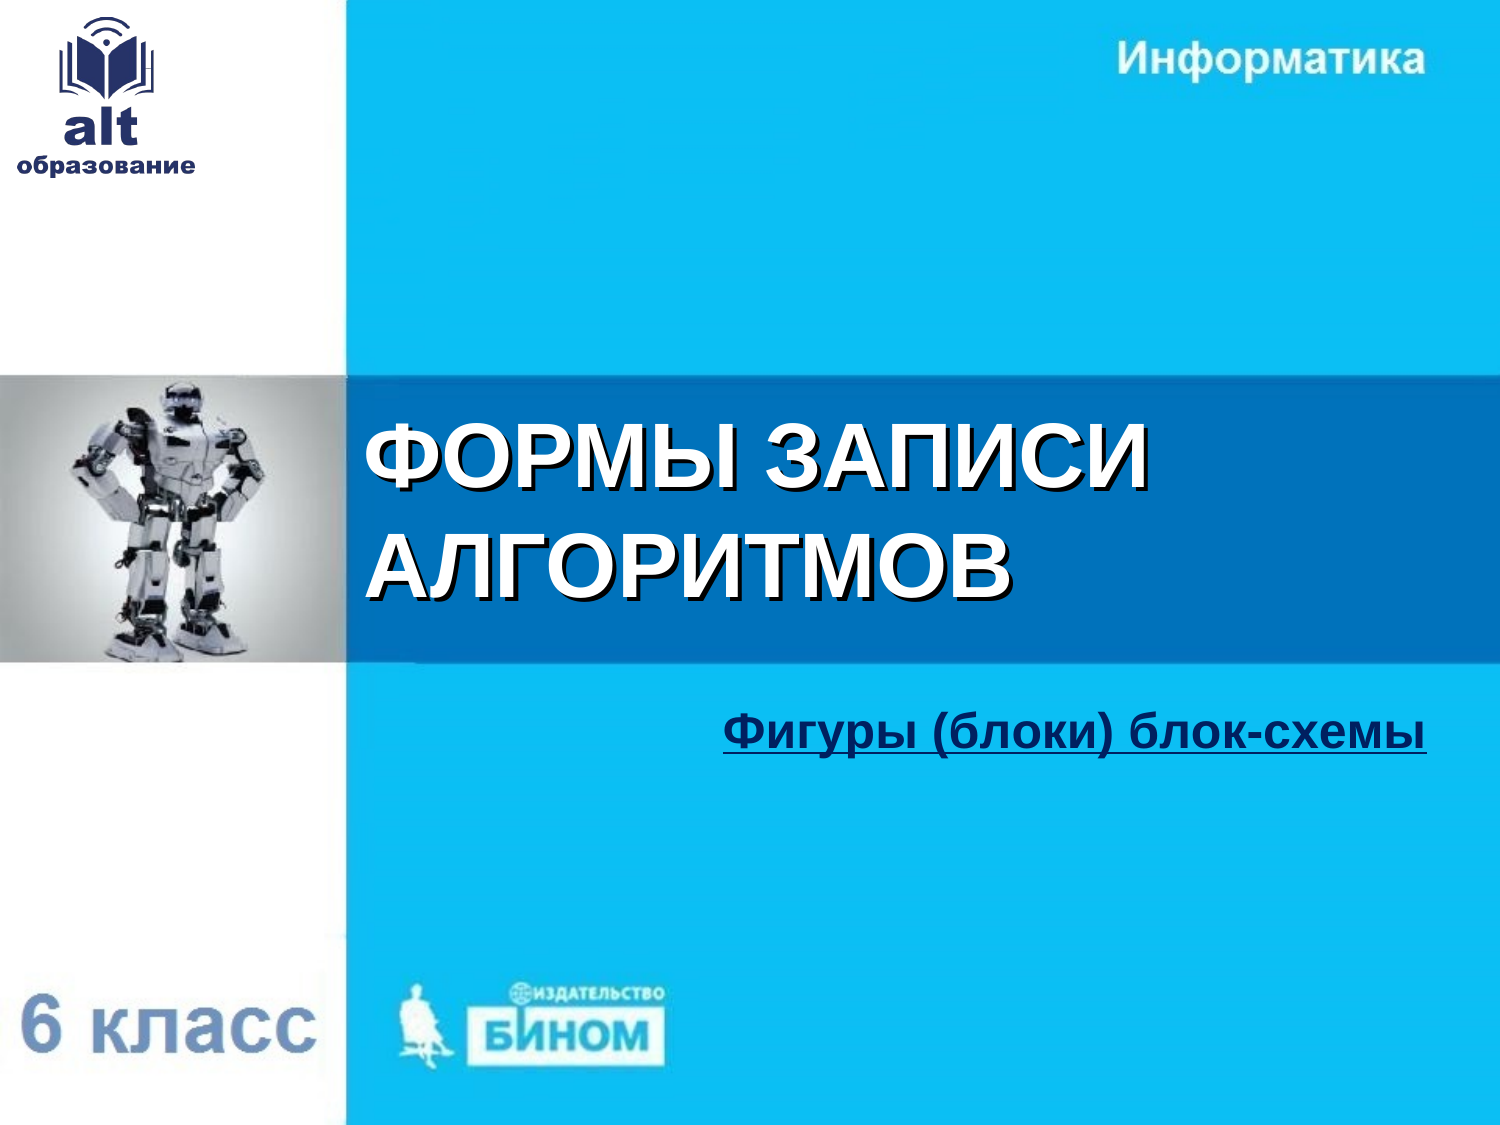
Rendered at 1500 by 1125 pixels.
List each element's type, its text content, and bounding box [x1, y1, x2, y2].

picture [393, 977, 671, 1073]
picture [1115, 37, 1428, 86]
picture [0, 0, 1500, 1125]
title ФОРМЫ ЗАПИСИ АЛГОРИТМОВ [348, 385, 1500, 627]
text_box Фигуры (блоки) блок-схемы [609, 691, 1442, 767]
